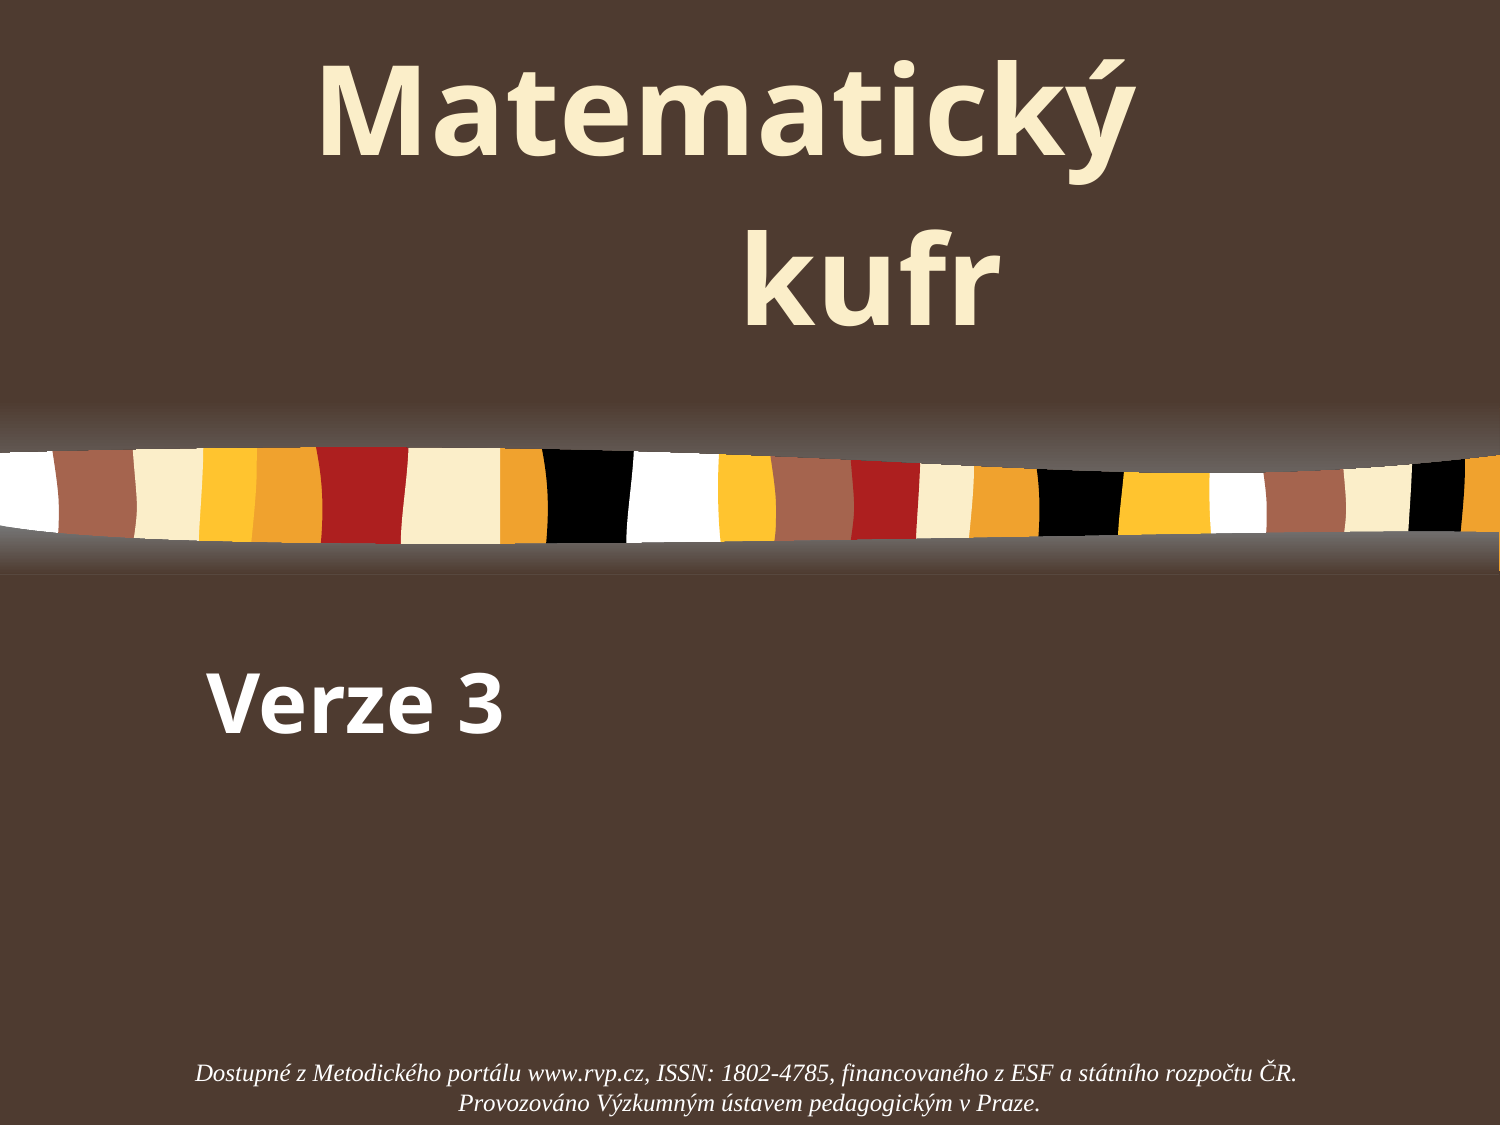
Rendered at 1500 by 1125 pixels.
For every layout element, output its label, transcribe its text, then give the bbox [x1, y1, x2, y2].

text_box Verze 3 [191, 637, 1242, 926]
text_box Dostupné z Metodického portálu www.rvp.cz, ISSN: 1802-4785, financovaného z ESF a státního rozpočtu ČR. Provozováno Výzkumným ústavem pedagogickým v Praze. [0, 1049, 1500, 1125]
title Matematický kufr [287, 54, 1325, 371]
